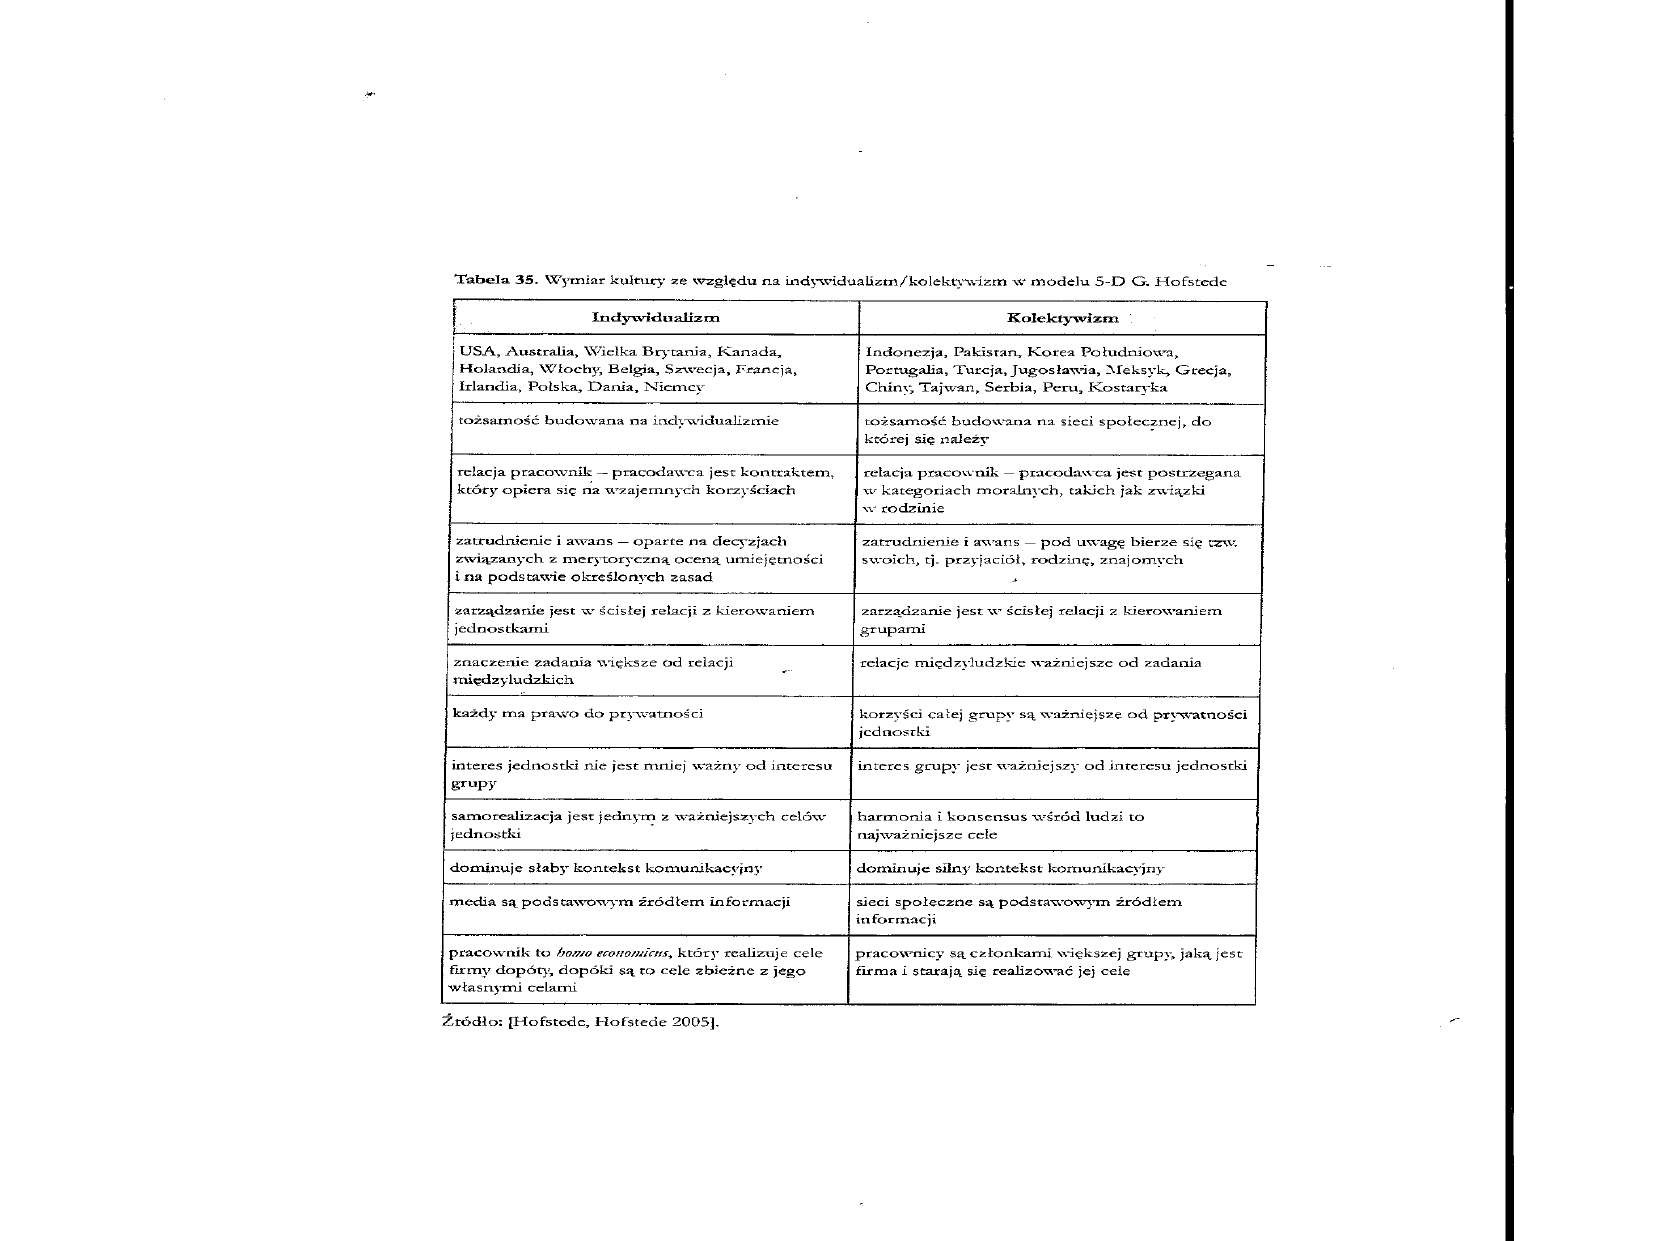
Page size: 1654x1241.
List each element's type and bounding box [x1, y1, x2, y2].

picture [139, 0, 1514, 1241]
